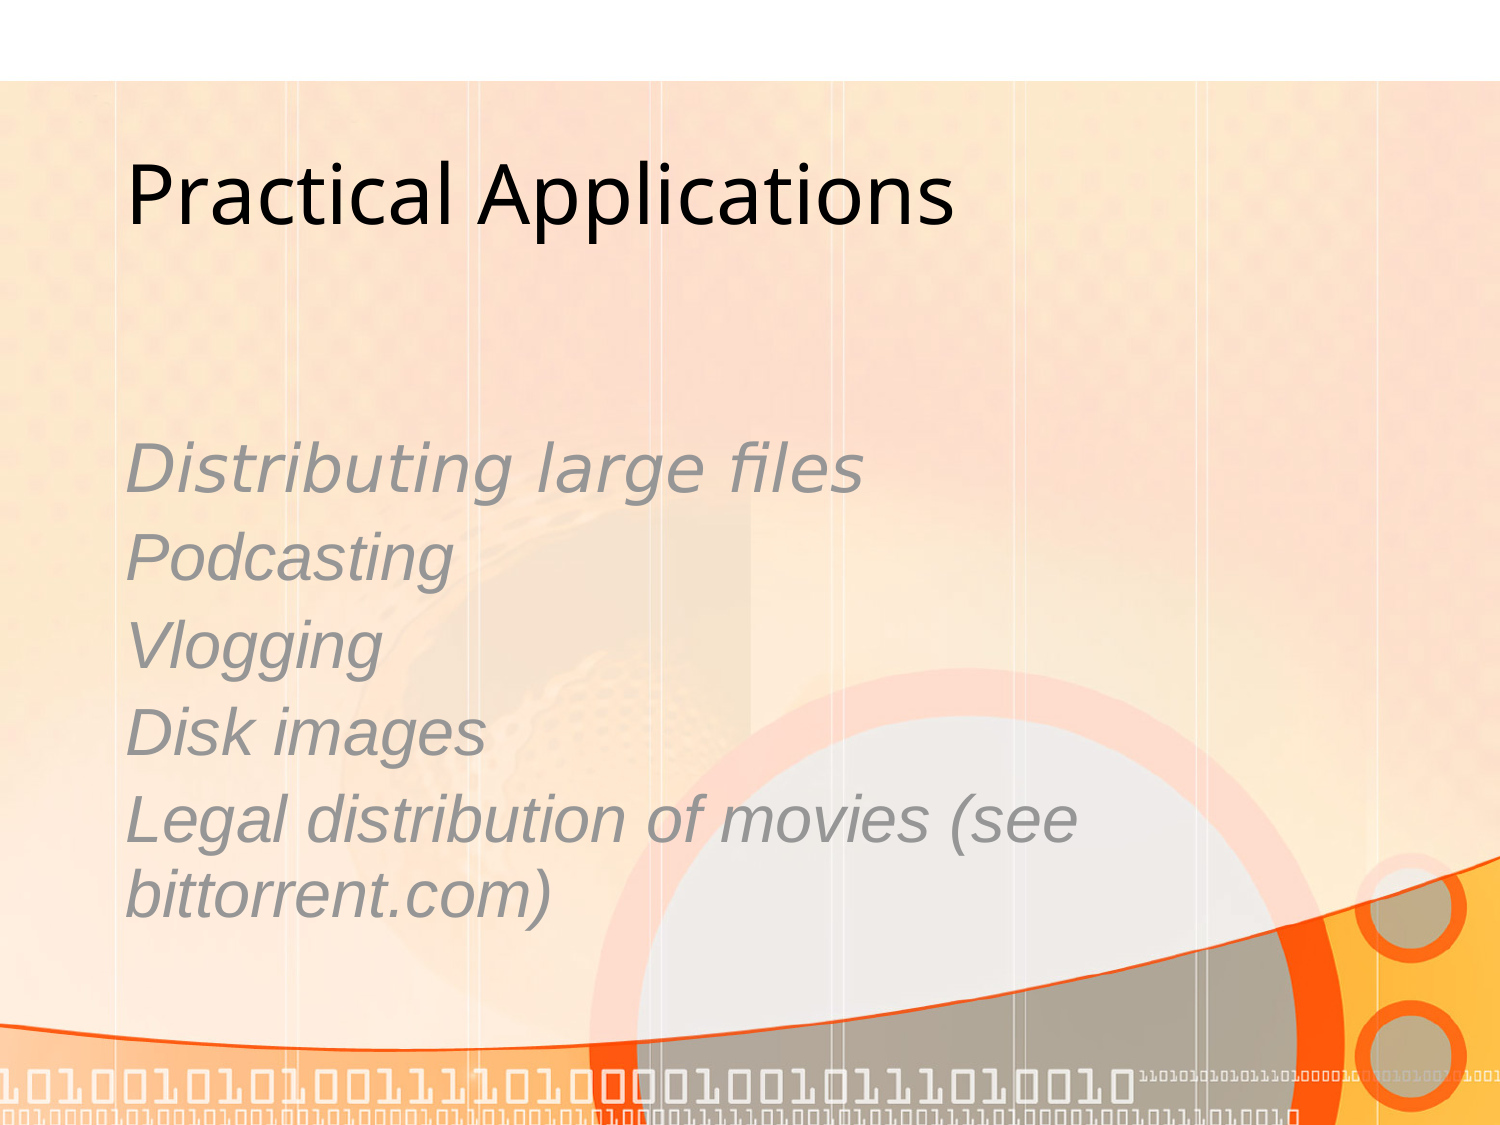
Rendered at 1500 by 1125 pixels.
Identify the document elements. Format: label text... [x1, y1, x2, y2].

picture [0, 0, 1500, 1125]
subtitle Distributing large files Podcasting Vlogging Disk images Legal distribution of movies (see bittorrent.com) [125, 363, 1388, 999]
title Practical Applications [125, 84, 1388, 300]
